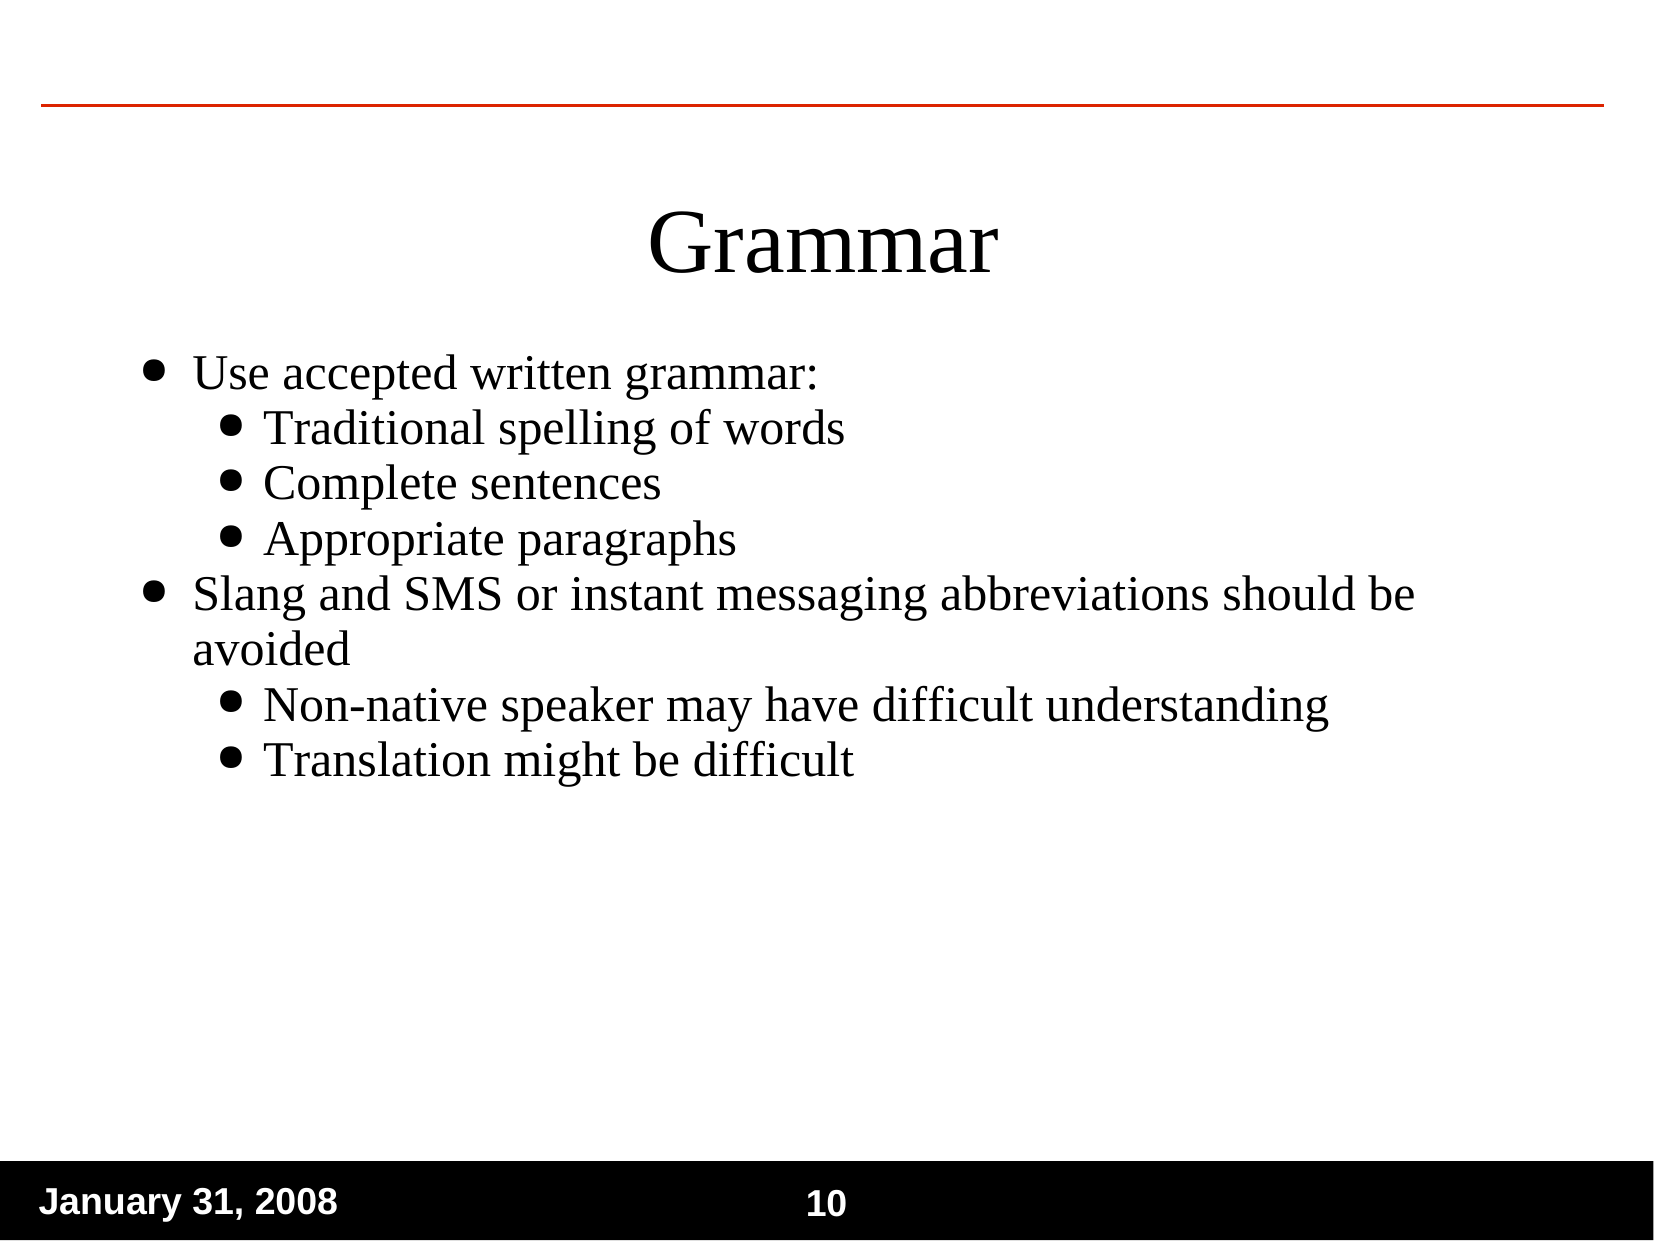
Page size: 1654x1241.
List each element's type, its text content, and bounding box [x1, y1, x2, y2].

list Use accepted written grammar: Traditional spelling of words Complete sentences Appropriate paragraphs Slang and SMS or instant messaging abbreviations should be avoided Non-native speaker may have difficult understanding Translation might be difficult [121, 344, 1534, 1127]
title Grammar [117, 137, 1530, 346]
